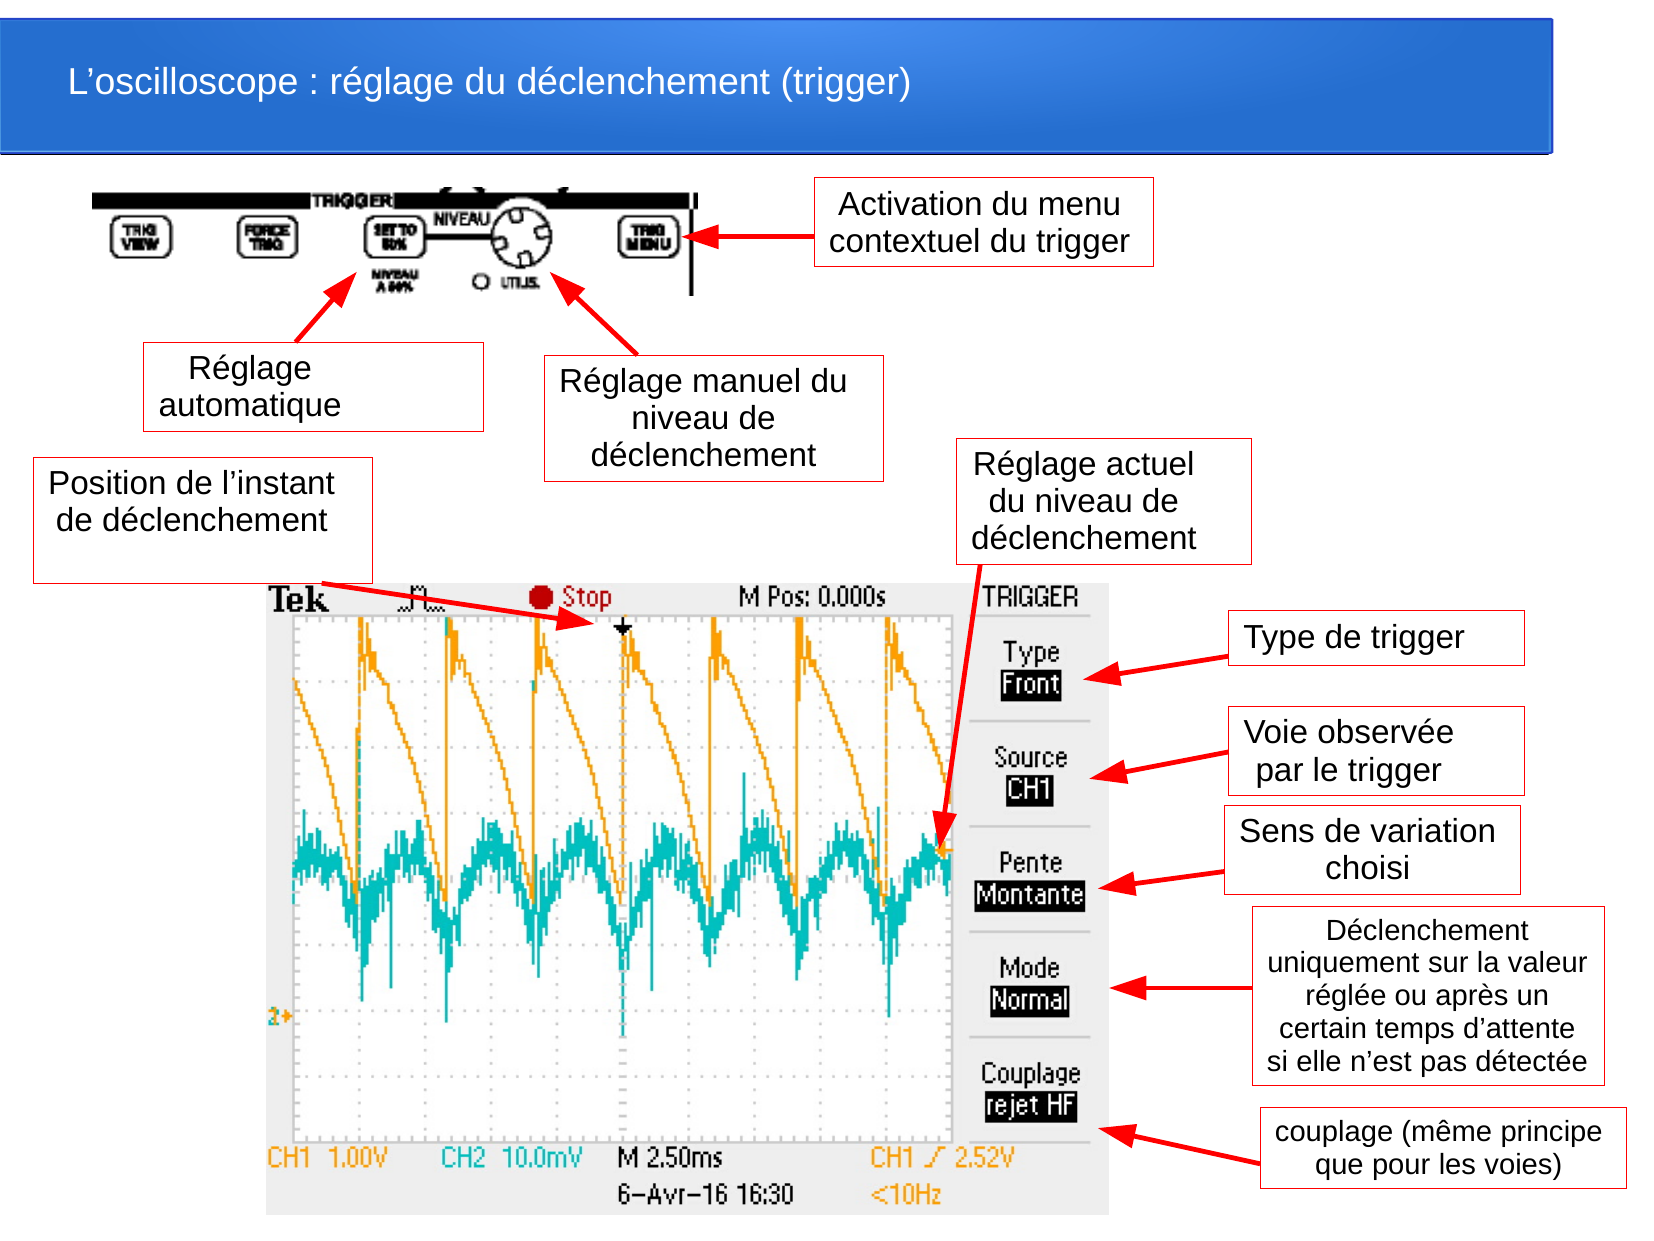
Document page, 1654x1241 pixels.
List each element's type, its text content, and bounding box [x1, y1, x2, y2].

text_box Déclenchement uniquement sur la valeur réglée ou après un certain temps d’attente si elle n’est pas détectée [1252, 906, 1605, 1086]
picture [266, 583, 1109, 1215]
text_box Activation du menu contextuel du trigger [814, 177, 1154, 267]
text_box Réglage automatique [143, 342, 484, 432]
text_box L’oscilloscope : réglage du déclenchement (trigger) [53, 53, 927, 111]
text_box couplage (même principe que pour les voies) [1260, 1107, 1627, 1189]
text_box Position de l’instant de déclenchement [33, 457, 373, 584]
text_box Type de trigger [1228, 610, 1525, 666]
text_box Sens de variation choisi [1224, 805, 1521, 895]
text_box Voie observée par le trigger [1228, 706, 1525, 796]
picture [92, 187, 698, 296]
text_box Réglage actuel du niveau de déclenchement [956, 438, 1252, 565]
text_box Réglage manuel du niveau de déclenchement [544, 355, 884, 482]
